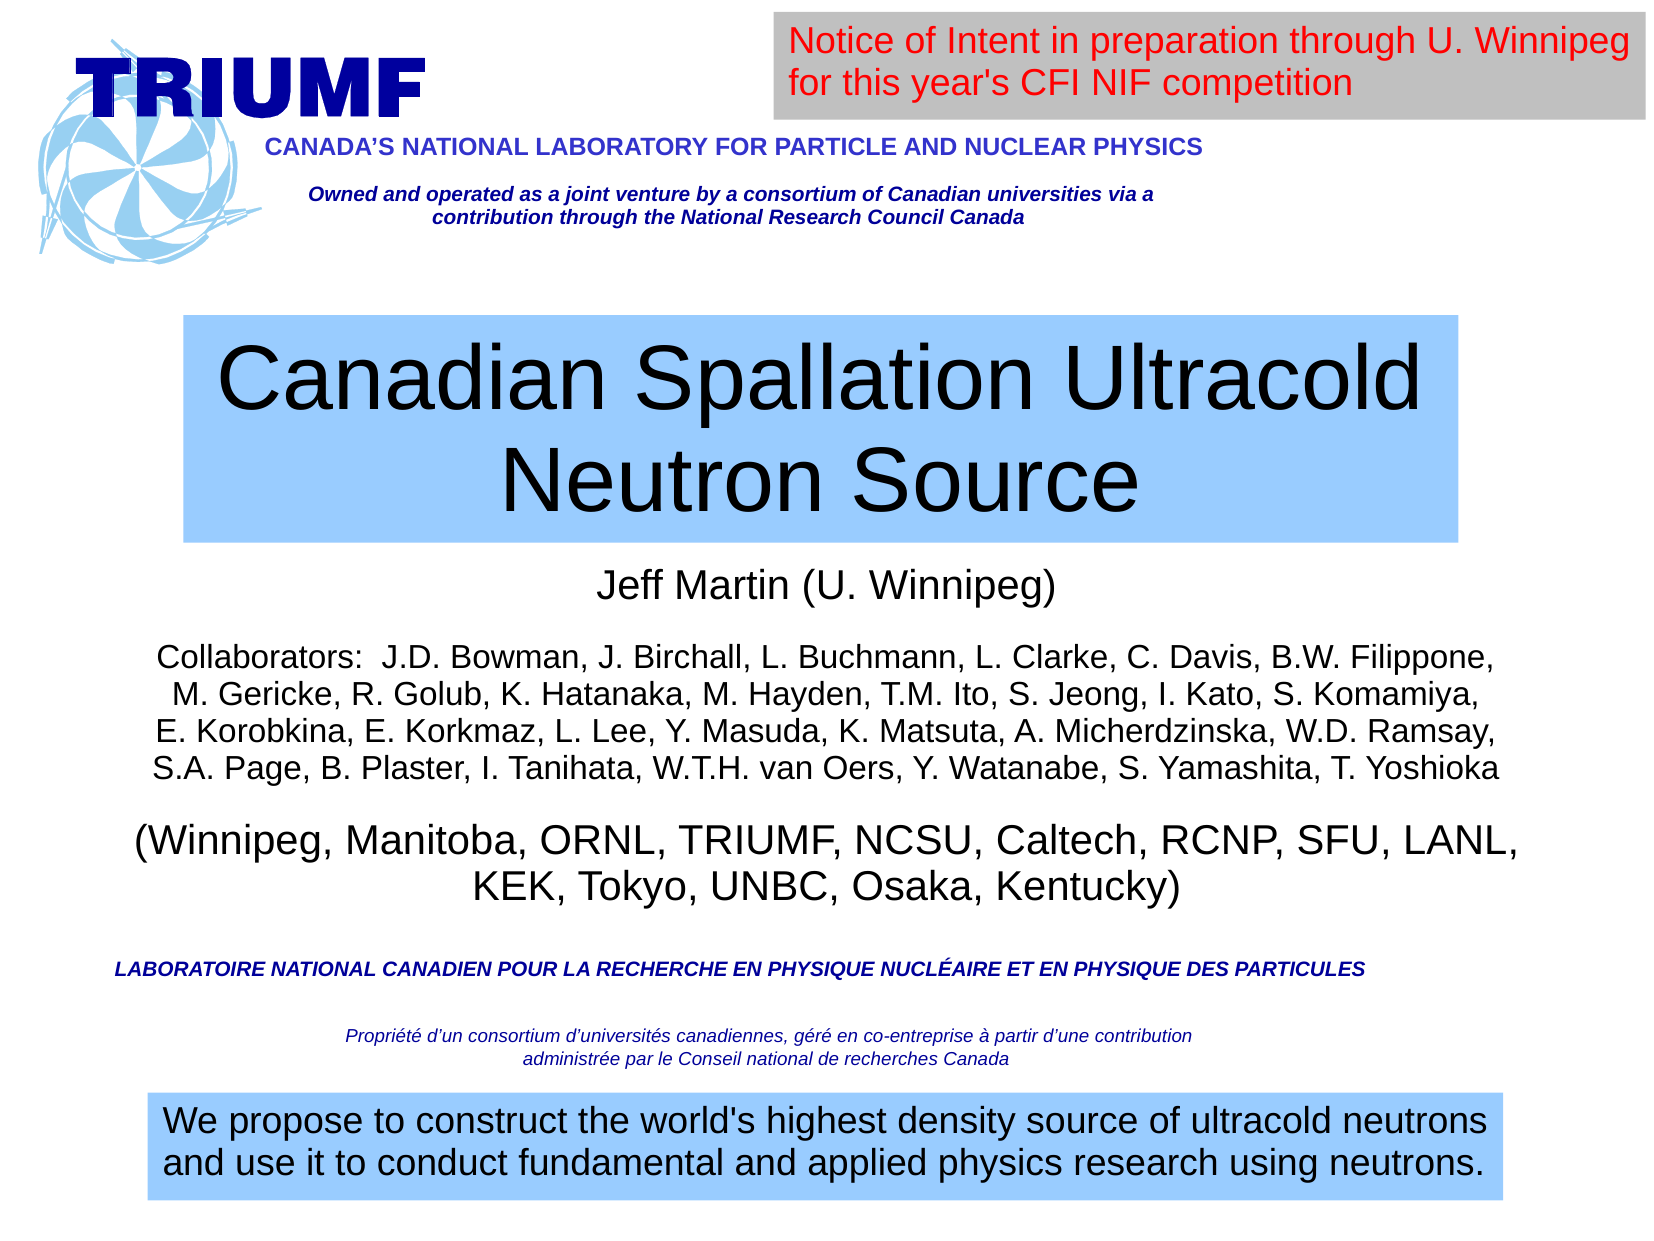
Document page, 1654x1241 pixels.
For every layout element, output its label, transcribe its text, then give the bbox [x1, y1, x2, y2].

title Canadian Spallation Ultracold Neutron Source [183, 315, 1459, 543]
text_box Propriété d’un consortium d’universités canadiennes, géré en co-entreprise à partir d’une contribution administrée par le Conseil national de recherches Canada [287, 981, 1251, 1078]
text_box Notice of Intent in preparation through U. Winnipeg for this year's CFI NIF competition [773, 11, 1645, 120]
text_box LABORATOIRE NATIONAL CANADIEN POUR LA RECHERCHE EN PHYSIQUE NUCLÉAIRE ET EN PHYSIQUE DES PARTICULES [99, 949, 1426, 989]
subtitle Jeff Martin (U. Winnipeg) Collaborators: J.D. Bowman, J. Birchall, L. Buchmann, L. Clarke, C. Davis, B.W. Filippone, M. Gericke, R. Golub, K. Hatanaka, M. Hayden, T.M. Ito, S. Jeong, I. Kato, S. Komamiya, E. Korobkina, E. Korkmaz, L. Lee, Y. Masuda, K. Matsuta, A. Micherdzinska, W.D. Ramsay, S.A. Page, B. Plaster, I. Tanihata, W.T.H. van Oers, Y. Watanabe, S. Yamashita, T. Yoshioka (Winnipeg, Manitoba, ORNL, TRIUMF, NCSU, Caltech, RCNP, SFU, LANL, KEK, Tokyo, UNBC, Osaka, Kentucky) [88, 541, 1565, 930]
text_box Owned and operated as a joint venture by a consortium of Canadian universities via a contribution through the National Research Council Canada [249, 174, 1213, 237]
picture [37, 37, 426, 266]
text_box CANADA’S NATIONAL LABORATORY FOR PARTICLE AND NUCLEAR PHYSICS [249, 124, 1426, 169]
text_box We propose to construct the world's highest density source of ultracold neutrons and use it to conduct fundamental and applied physics research using neutrons. [147, 1092, 1503, 1201]
